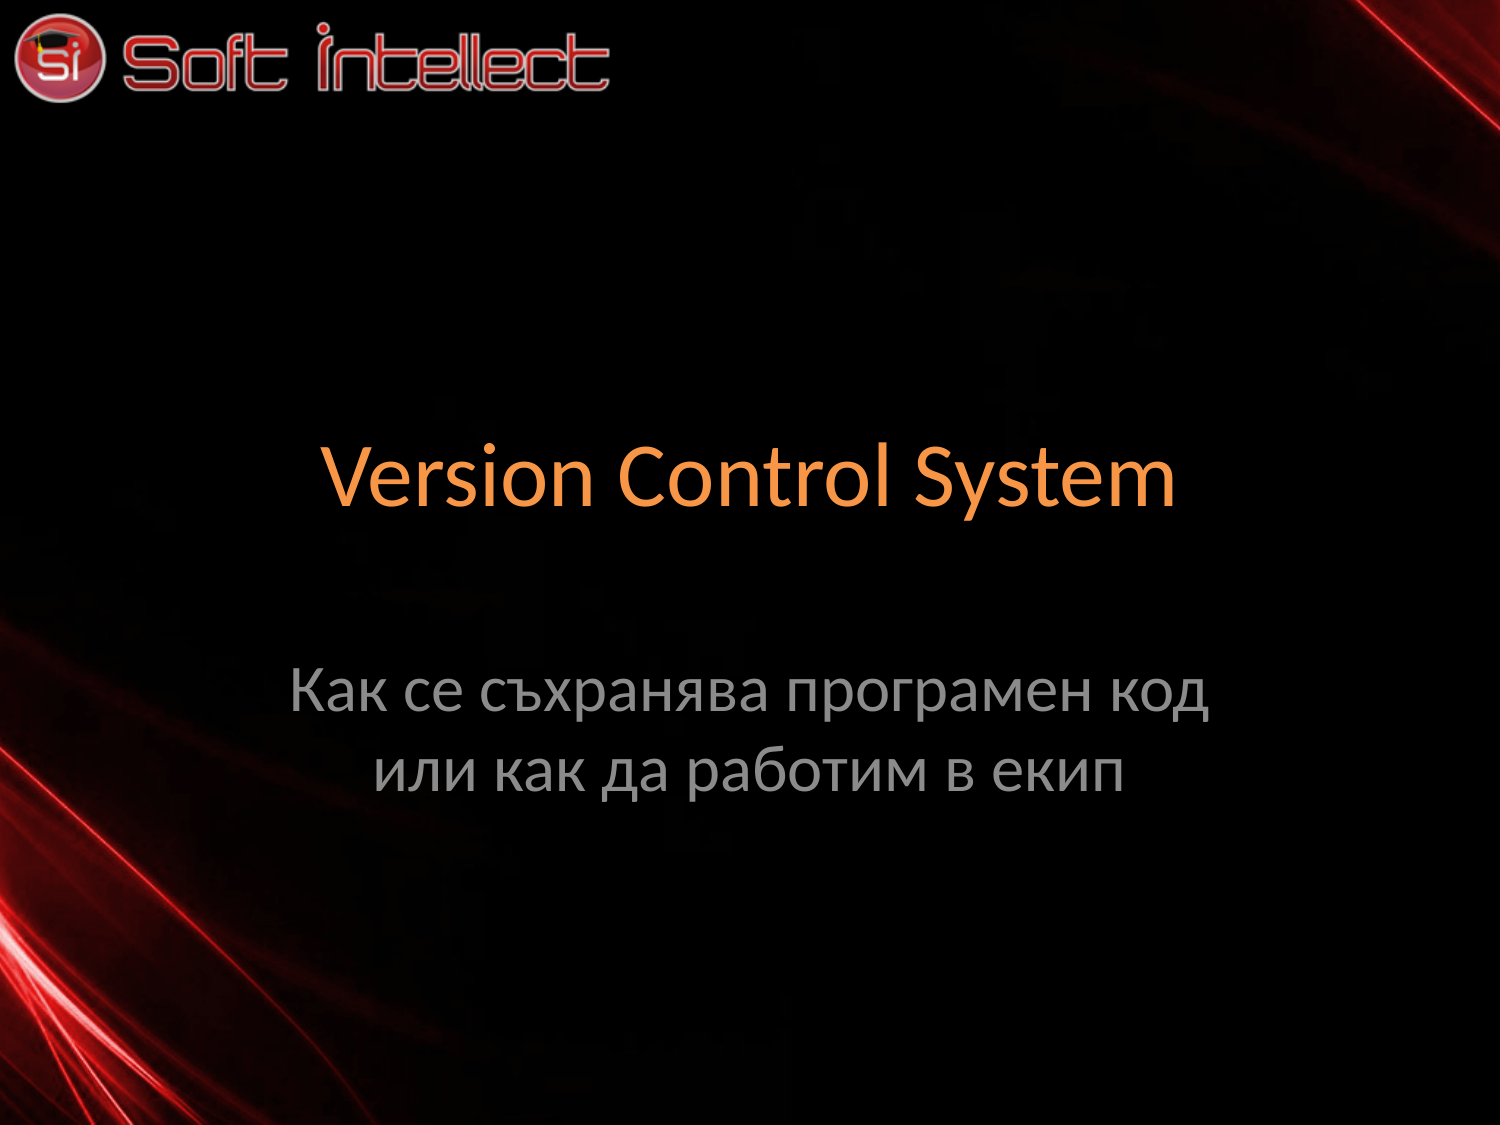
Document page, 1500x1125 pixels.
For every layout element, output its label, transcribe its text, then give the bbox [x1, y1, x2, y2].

picture [0, 0, 1500, 1125]
text_box Как се съхранява програмен код или как да работим в екип [224, 637, 1275, 925]
text_box Version Control System [112, 349, 1388, 591]
